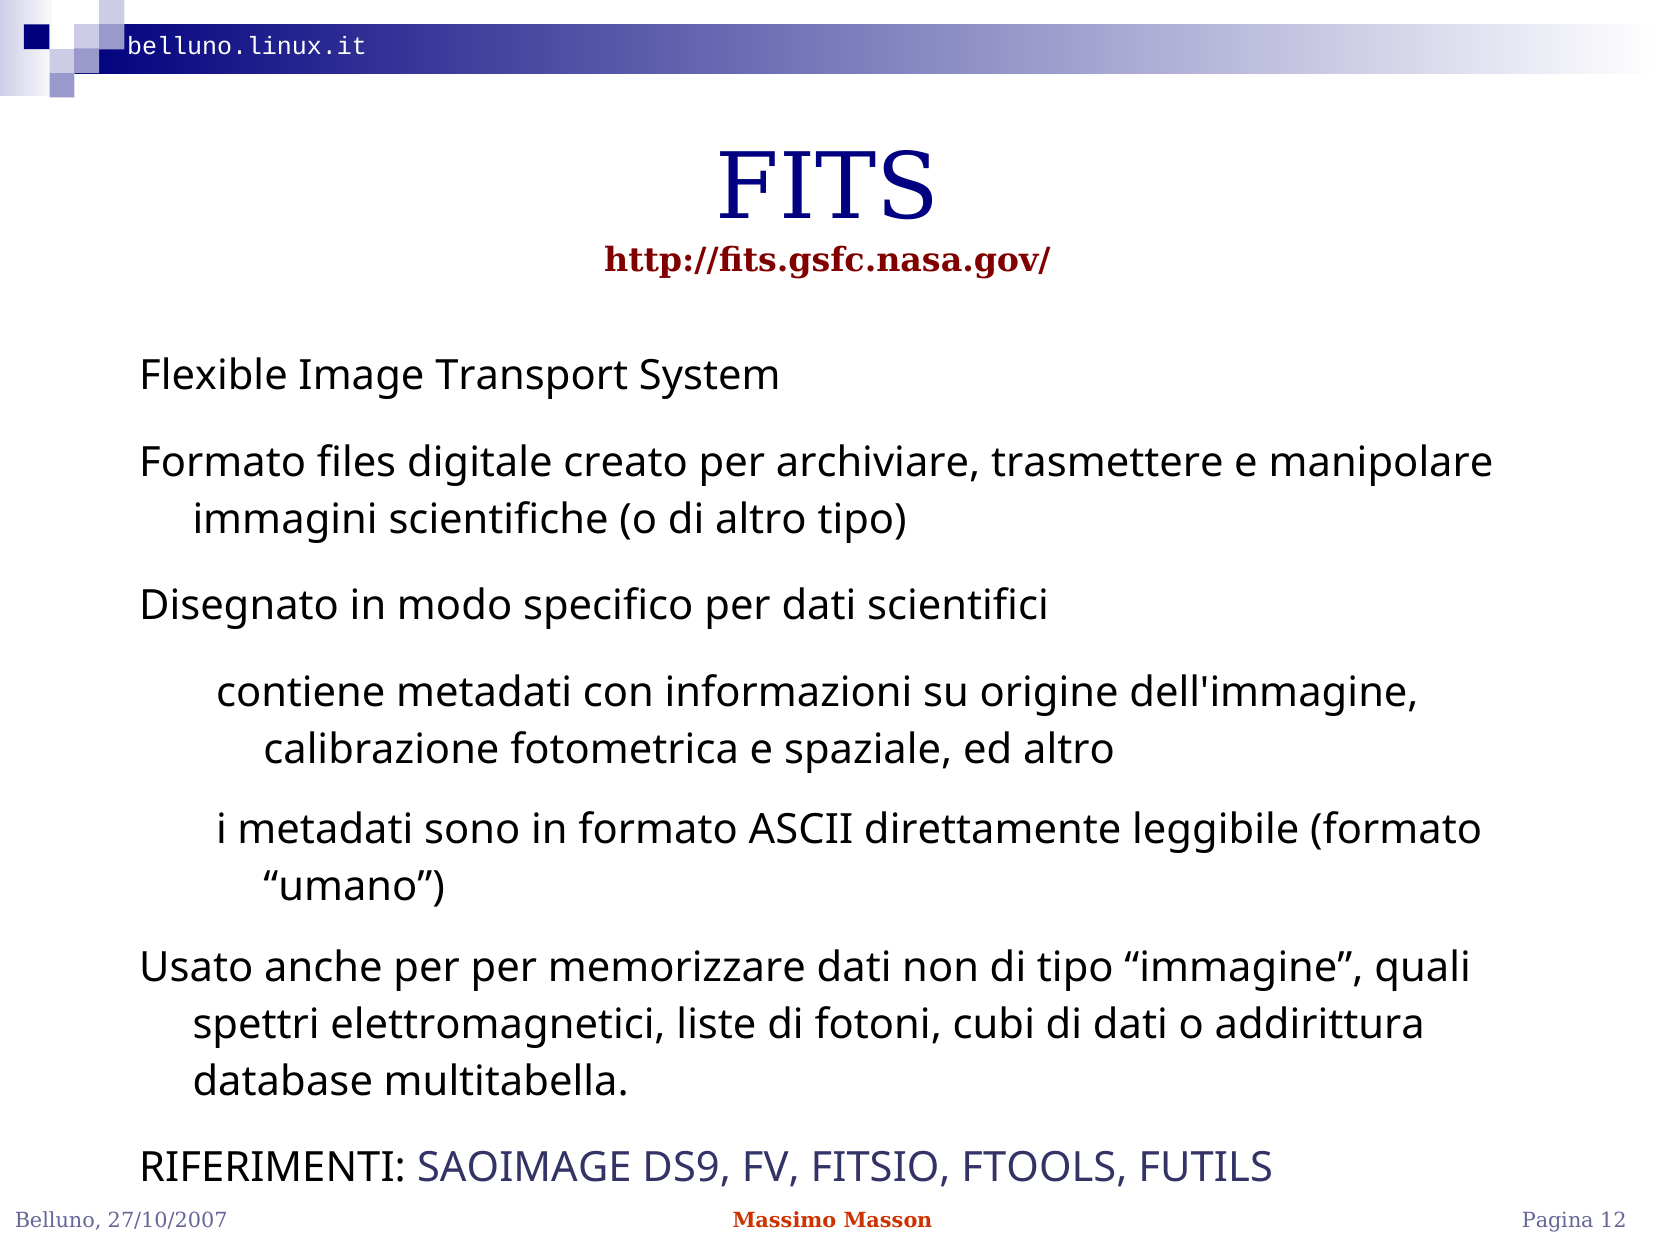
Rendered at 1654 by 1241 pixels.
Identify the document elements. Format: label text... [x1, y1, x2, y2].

list Flexible Image Transport System Formato files digitale creato per archiviare, trasmettere e manipolare immagini scientifiche (o di altro tipo) Disegnato in modo specifico per dati scientifici contiene metadati con informazioni su origine dell'immagine, calibrazione fotometrica e spaziale, ed altro i metadati sono in formato ASCII direttamente leggibile (formato “umano”) Usato anche per per memorizzare dati non di tipo “immagine”, quali spettri elettromagnetici, liste di fotoni, cubi di dati o addirittura database multitabella. RIFERIMENTI: SAOIMAGE DS9, FV, FITSIO, FTOOLS, FUTILS [121, 344, 1595, 1127]
title FITS http://fits.gsfc.nasa.gov/ [121, 102, 1534, 311]
